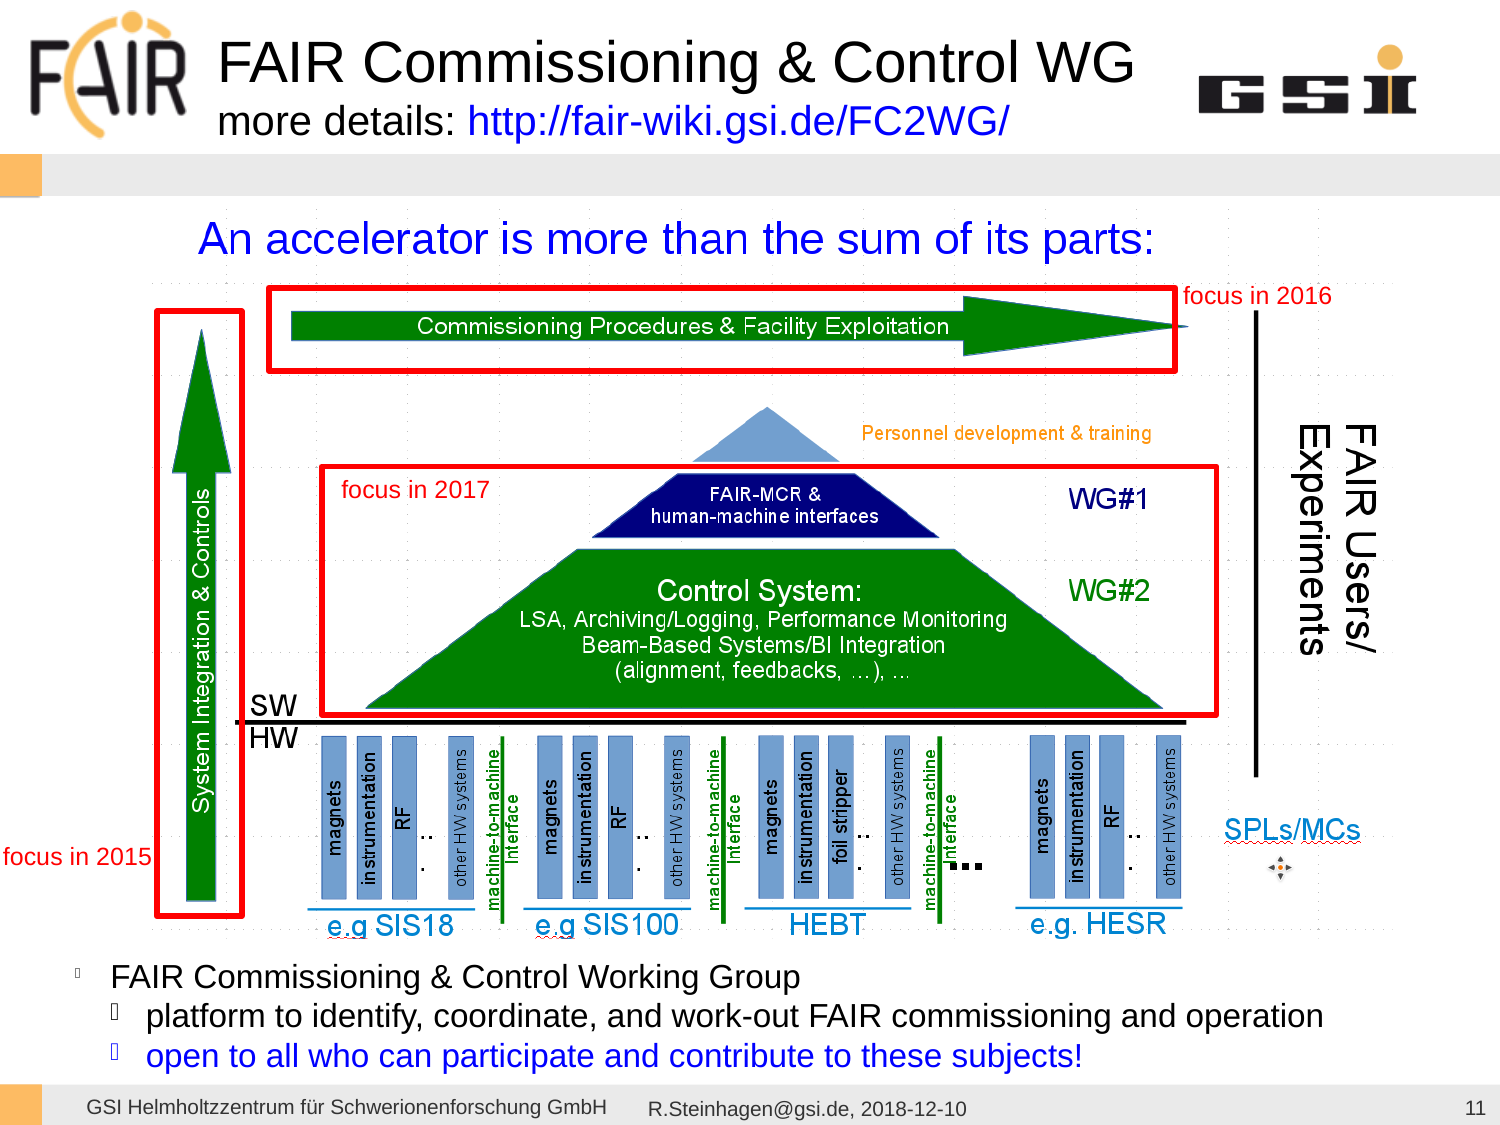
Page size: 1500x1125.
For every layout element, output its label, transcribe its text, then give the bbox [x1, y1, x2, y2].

picture [30, 9, 187, 141]
text_box FAIR Commissioning & Control Working Group platform to identify, coordinate, and work-out FAIR commissioning and operation open to all who can participate and contribute to these subjects! [74, 954, 1425, 1085]
text_box focus in 2017 [326, 466, 544, 518]
text_box focus in 2015 [0, 833, 222, 917]
text_box FAIR Commissioning & Control WG more details: http://fair-wiki.gsi.de/FC2WG/ [217, 14, 1211, 154]
picture [152, 207, 1393, 939]
picture [1211, 42, 1419, 117]
text_box focus in 2016 [1168, 271, 1386, 322]
picture [160, 314, 239, 913]
